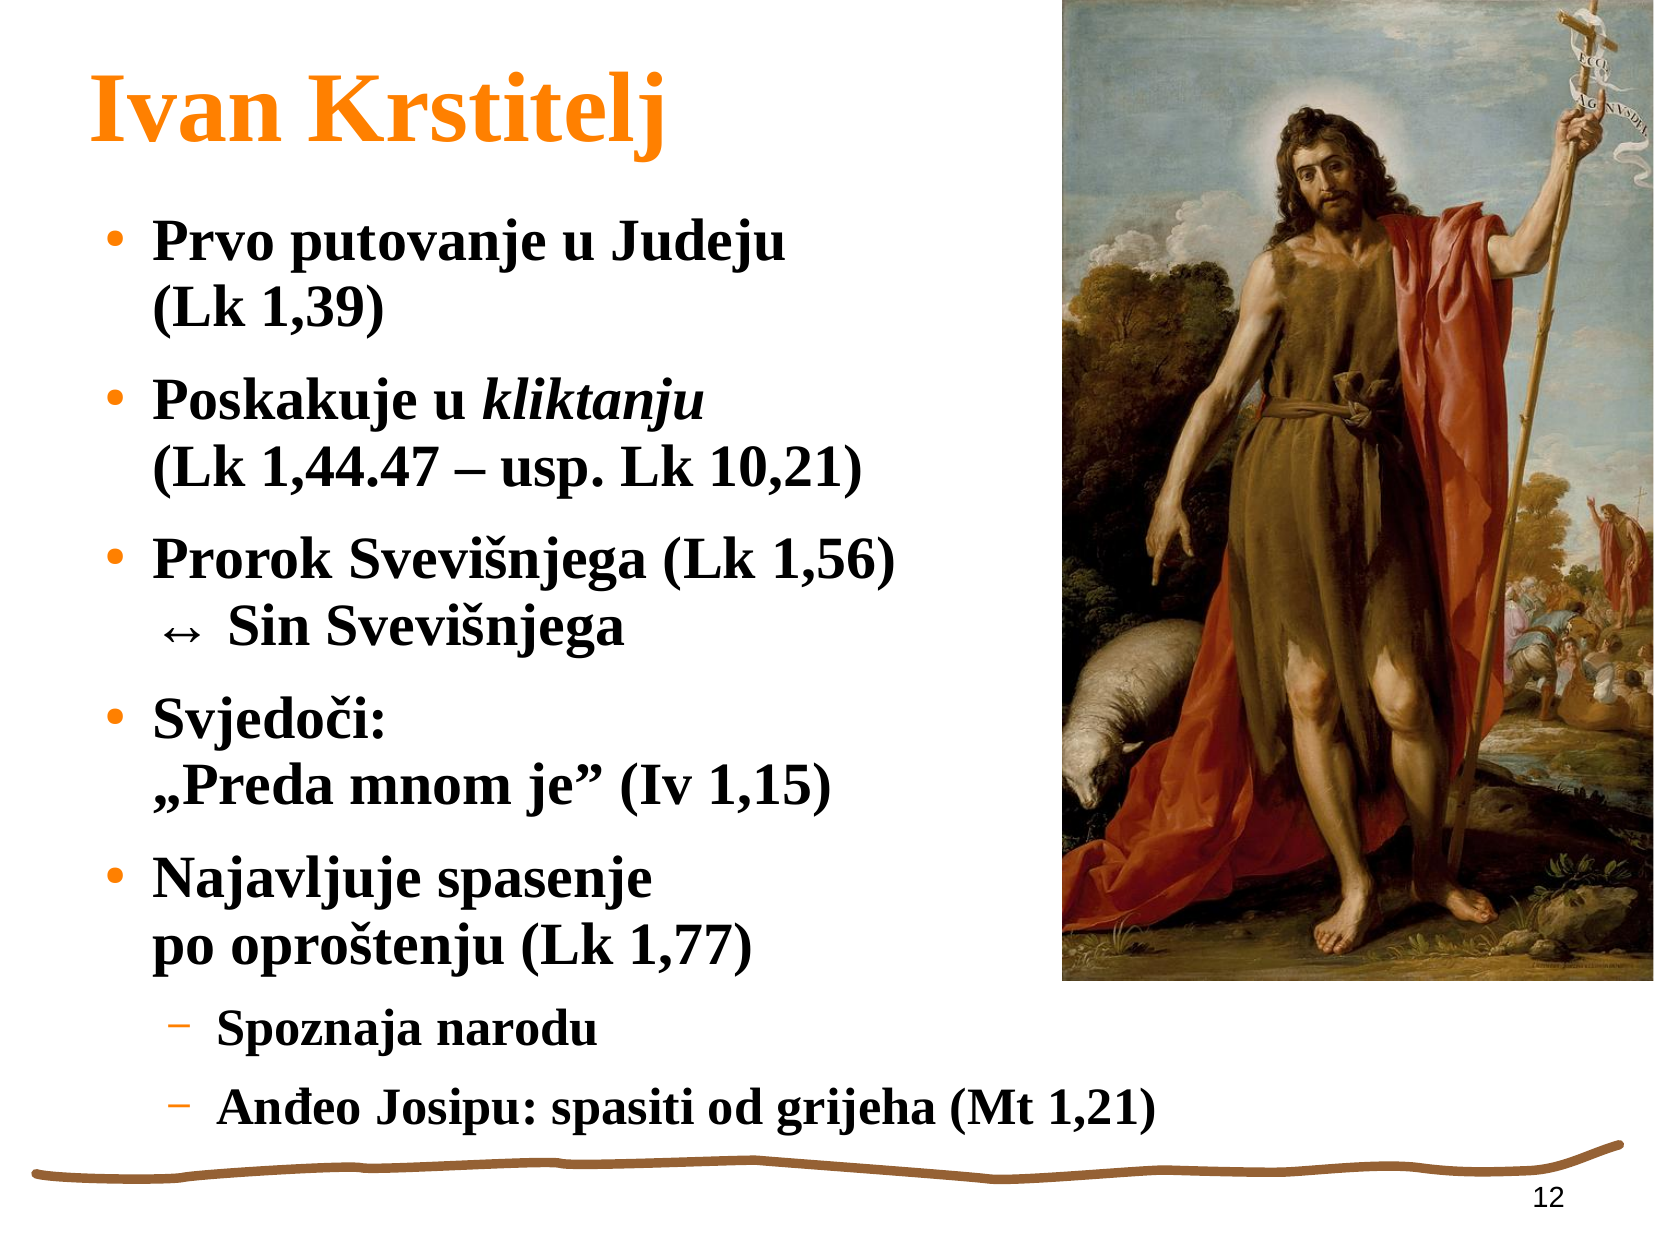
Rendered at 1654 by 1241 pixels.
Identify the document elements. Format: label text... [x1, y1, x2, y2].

title Ivan Krstitelj [88, 39, 1062, 178]
list Prvo putovanje u Judeju (Lk 1,39) Poskakuje u kliktanju (Lk 1,44.47 – usp. Lk 10,21) Prorok Svevišnjega (Lk 1,56) ↔ Sin Svevišnjega Svjedoči: „Preda mnom je” (Iv 1,15) Najavljuje spasenje po oproštenju (Lk 1,77) Spoznaja narodu Anđeo Josipu: spasiti od grijeha (Mt 1,21) [88, 206, 1447, 1142]
picture [1062, 0, 1654, 981]
